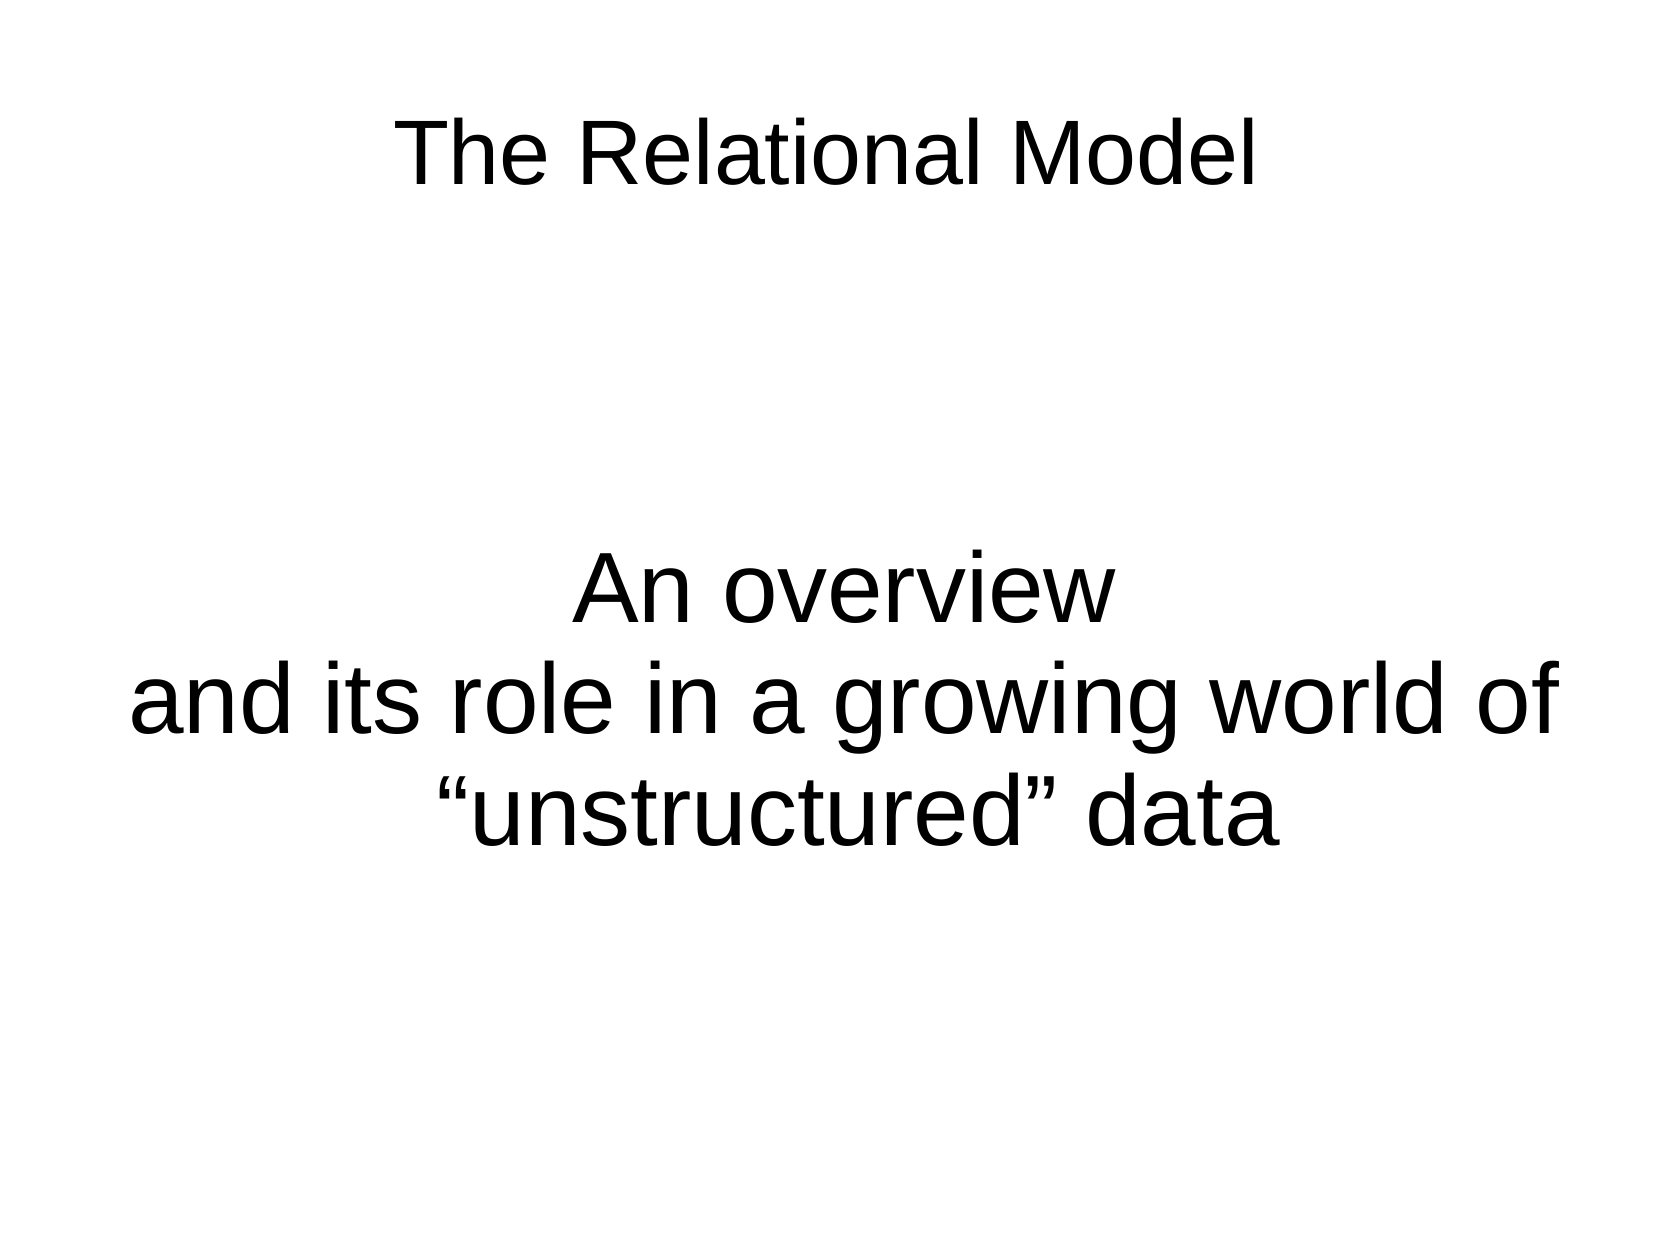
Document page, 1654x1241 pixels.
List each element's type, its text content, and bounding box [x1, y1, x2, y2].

subtitle An overview and its role in a growing world of “unstructured” data [82, 290, 1571, 1109]
title The Relational Model [82, 56, 1571, 250]
